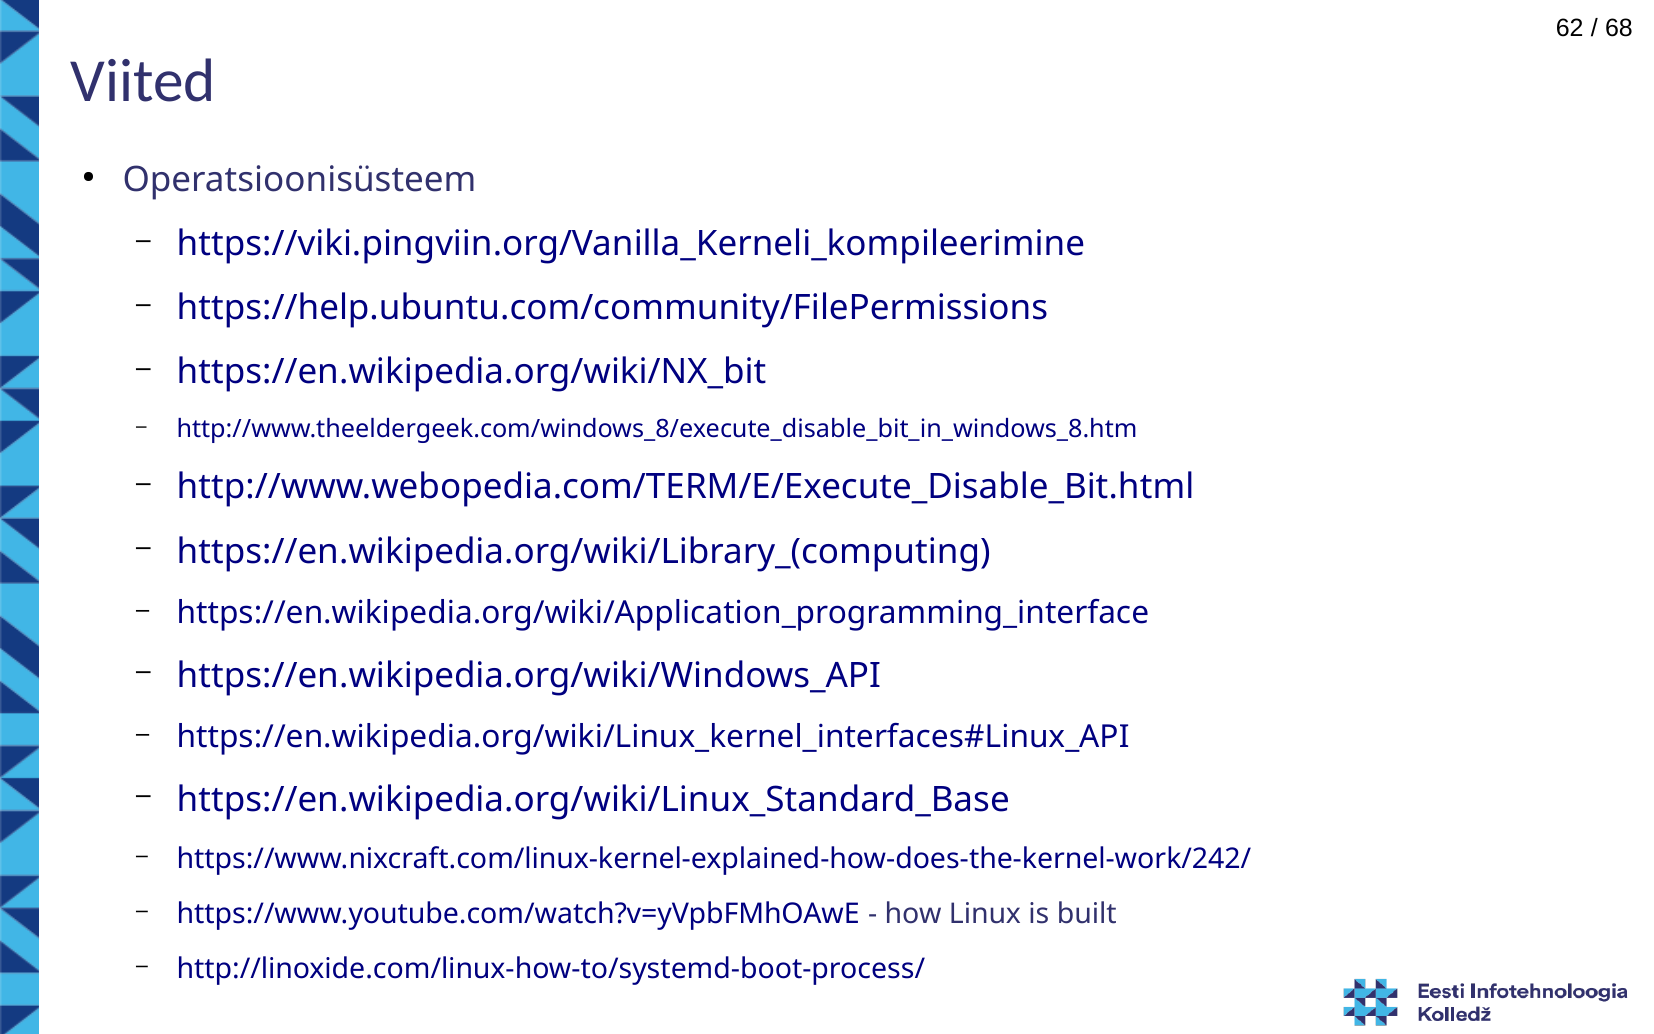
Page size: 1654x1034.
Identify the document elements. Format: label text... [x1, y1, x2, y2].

title Viited [70, 41, 1630, 130]
list Operatsioonisüsteem https://viki.pingviin.org/Vanilla_Kerneli_kompileerimine https://help.ubuntu.com/community/FilePermissions https://en.wikipedia.org/wiki/NX_bit http://www.theeldergeek.com/windows_8/execute_disable_bit_in_windows_8.htm http://www.webopedia.com/TERM/E/Execute_Disable_Bit.html https://en.wikipedia.org/wiki/Library_(computing) https://en.wikipedia.org/wiki/Application_programming_interface https://en.wikipedia.org/wiki/Windows_API https://en.wikipedia.org/wiki/Linux_kernel_interfaces#Linux_API https://en.wikipedia.org/wiki/Linux_Standard_Base https://www.nixcraft.com/linux-kernel-explained-how-does-the-kernel-work/242/ https://www.youtube.com/watch?v=yVpbFMhOAwE - how Linux is built http://linoxide.com/linux-how-to/systemd-boot-process/ [68, 153, 1630, 993]
